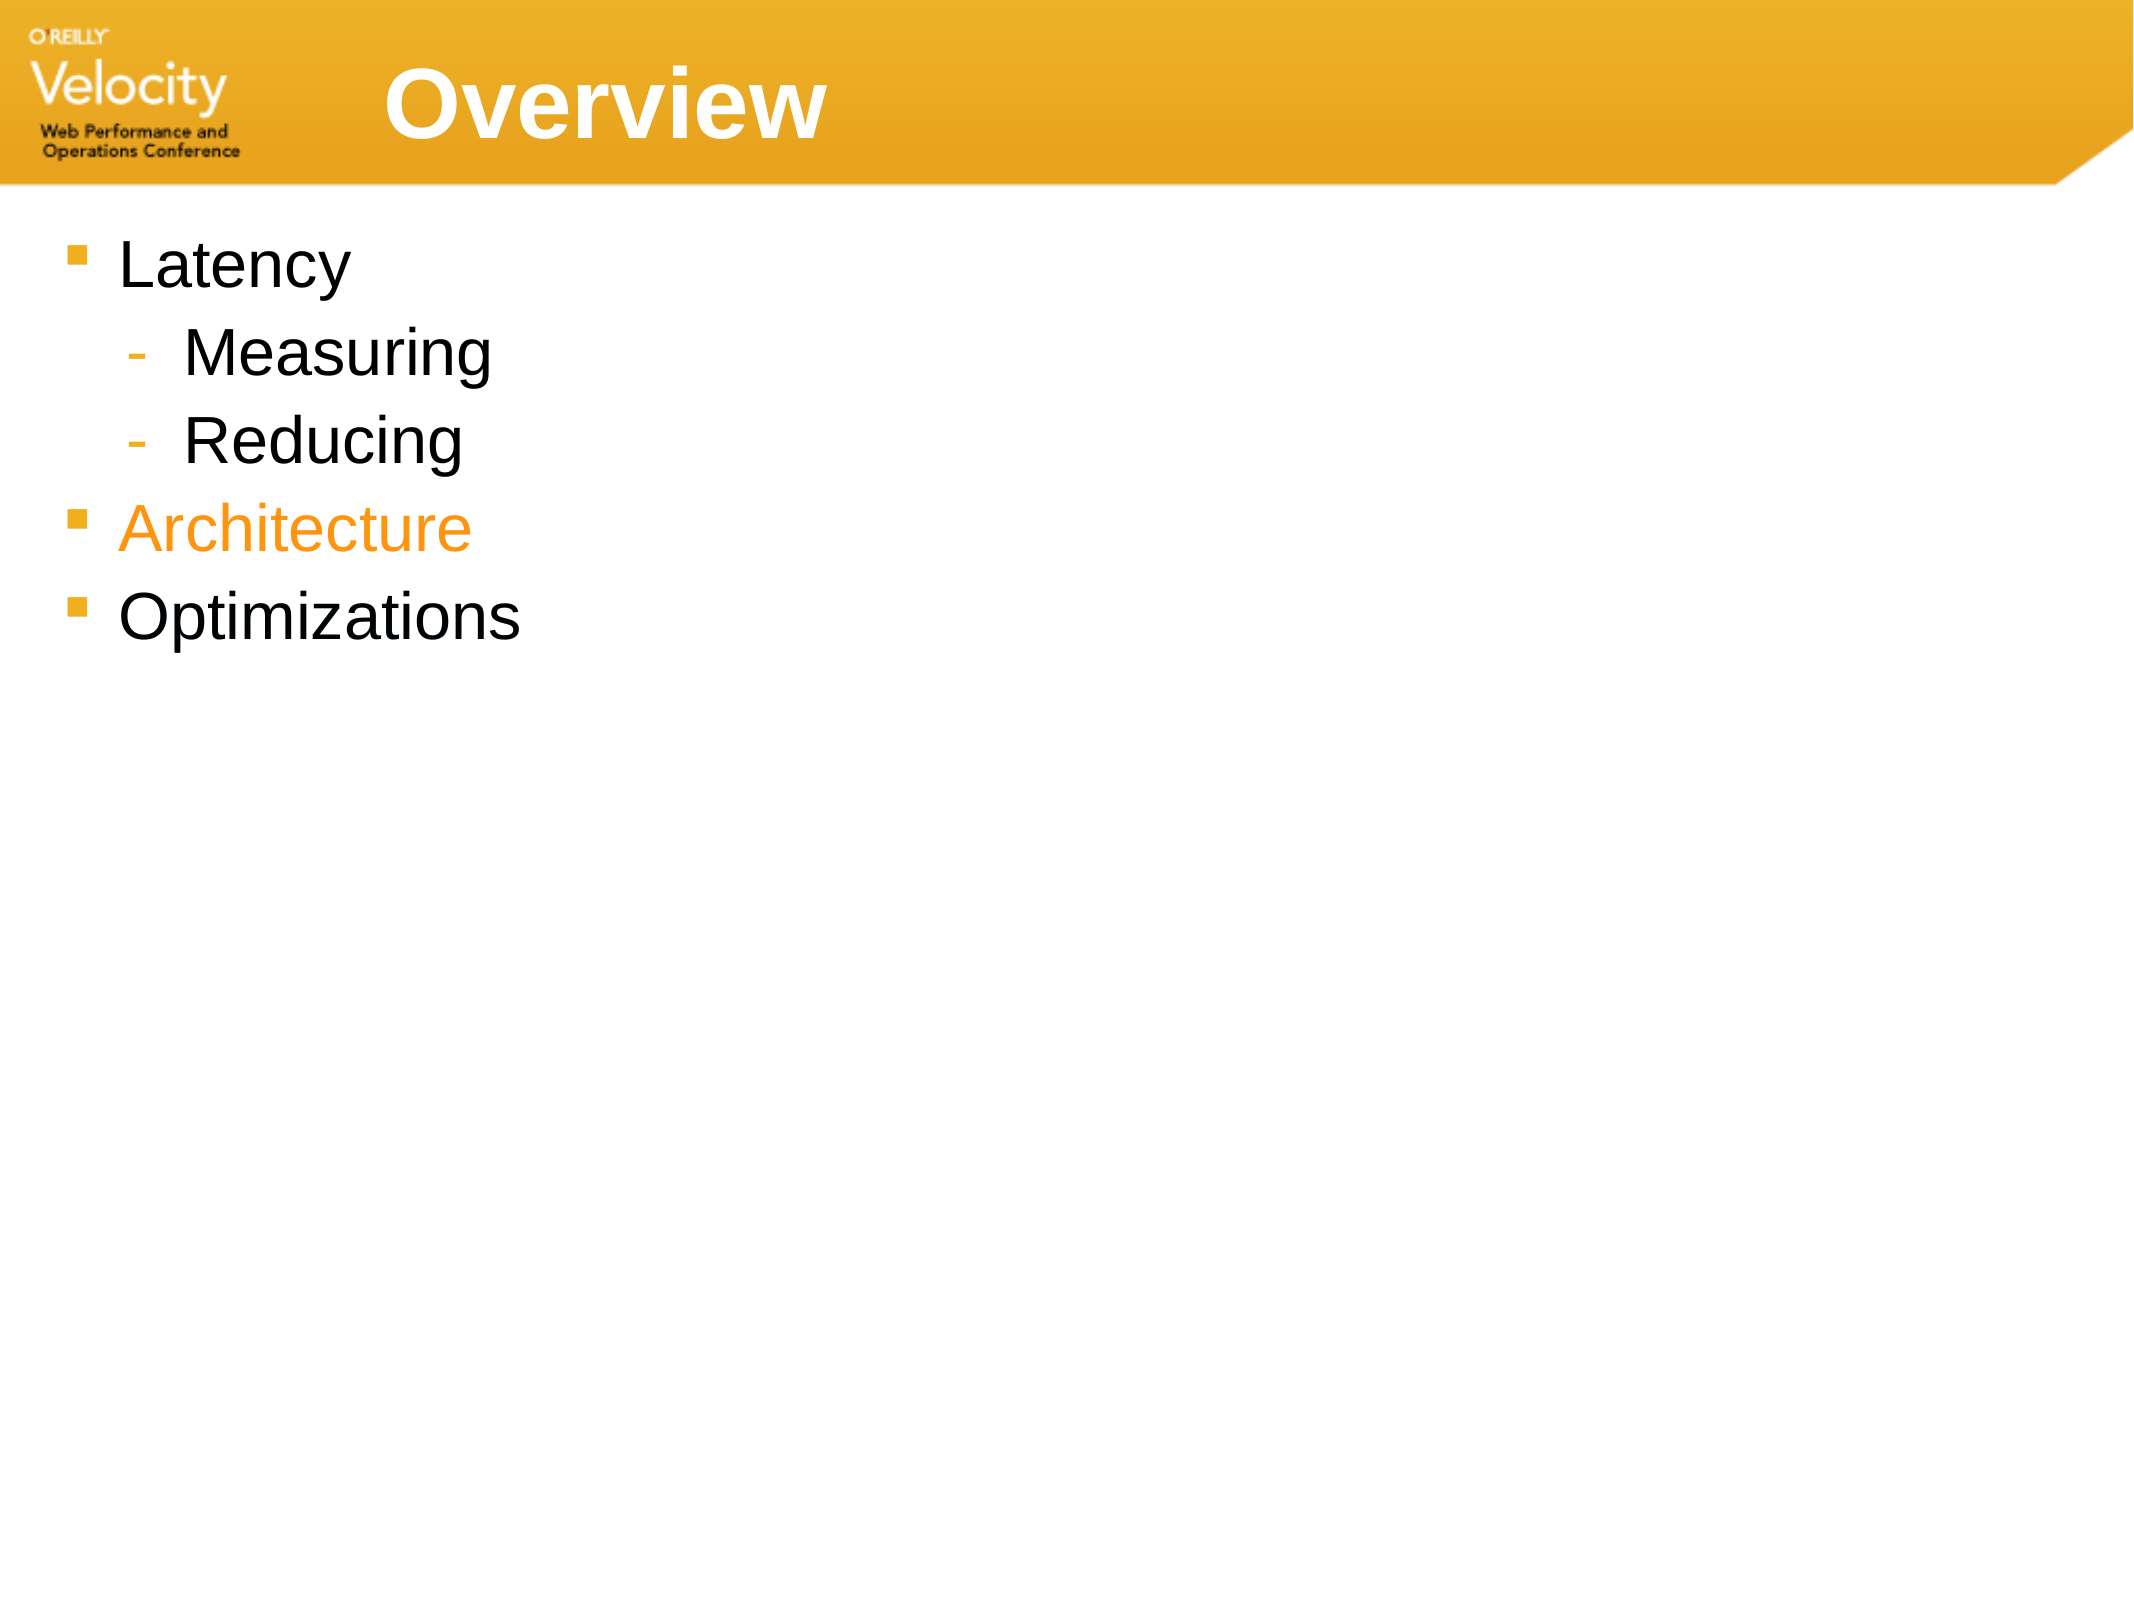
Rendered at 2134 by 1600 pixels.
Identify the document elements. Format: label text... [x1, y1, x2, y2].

title Overview [375, 17, 2026, 191]
list Latency Measuring Reducing Architecture Optimizations [47, 224, 2100, 1552]
picture [0, 0, 2134, 1600]
